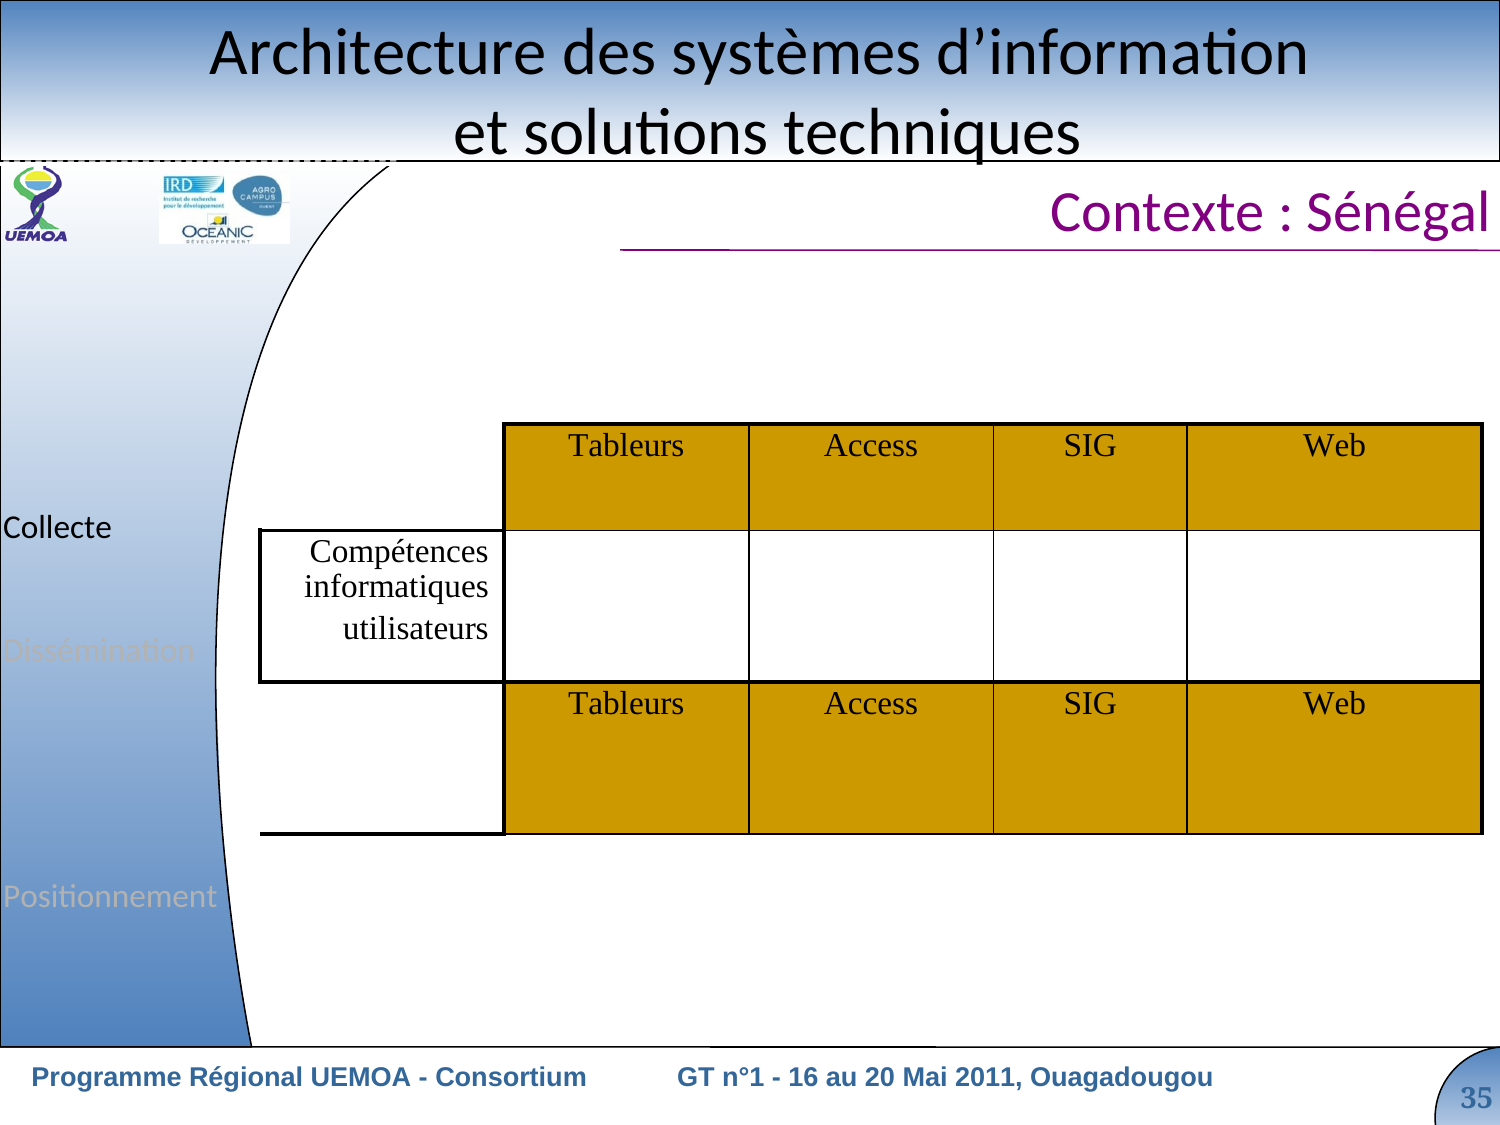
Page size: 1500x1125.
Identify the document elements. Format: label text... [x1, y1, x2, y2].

table_cell Access [750, 684, 993, 833]
table_header [260, 424, 502, 529]
table_header SIG [994, 426, 1186, 530]
table_header Access [750, 426, 993, 530]
picture [0, 166, 73, 244]
picture [159, 173, 265, 244]
table_cell Compétences informatiques utilisateurs [313, 532, 502, 680]
table_cell [1188, 531, 1480, 680]
text_box Architecture des systèmes d’information et solutions techniques [53, 0, 1483, 161]
table_header Collecte Dissémination Positionnement [0, 497, 313, 1045]
table_header Web [1188, 426, 1480, 530]
table_cell [506, 531, 748, 680]
table_cell Tableurs [506, 684, 748, 833]
text_box Contexte : Sénégal [265, 165, 1500, 251]
table_cell [750, 531, 993, 680]
table_header Tableurs [506, 426, 748, 530]
table_cell Web [1188, 684, 1480, 833]
table_cell [994, 531, 1186, 680]
table_cell SIG [994, 684, 1186, 833]
table_cell [313, 684, 502, 832]
